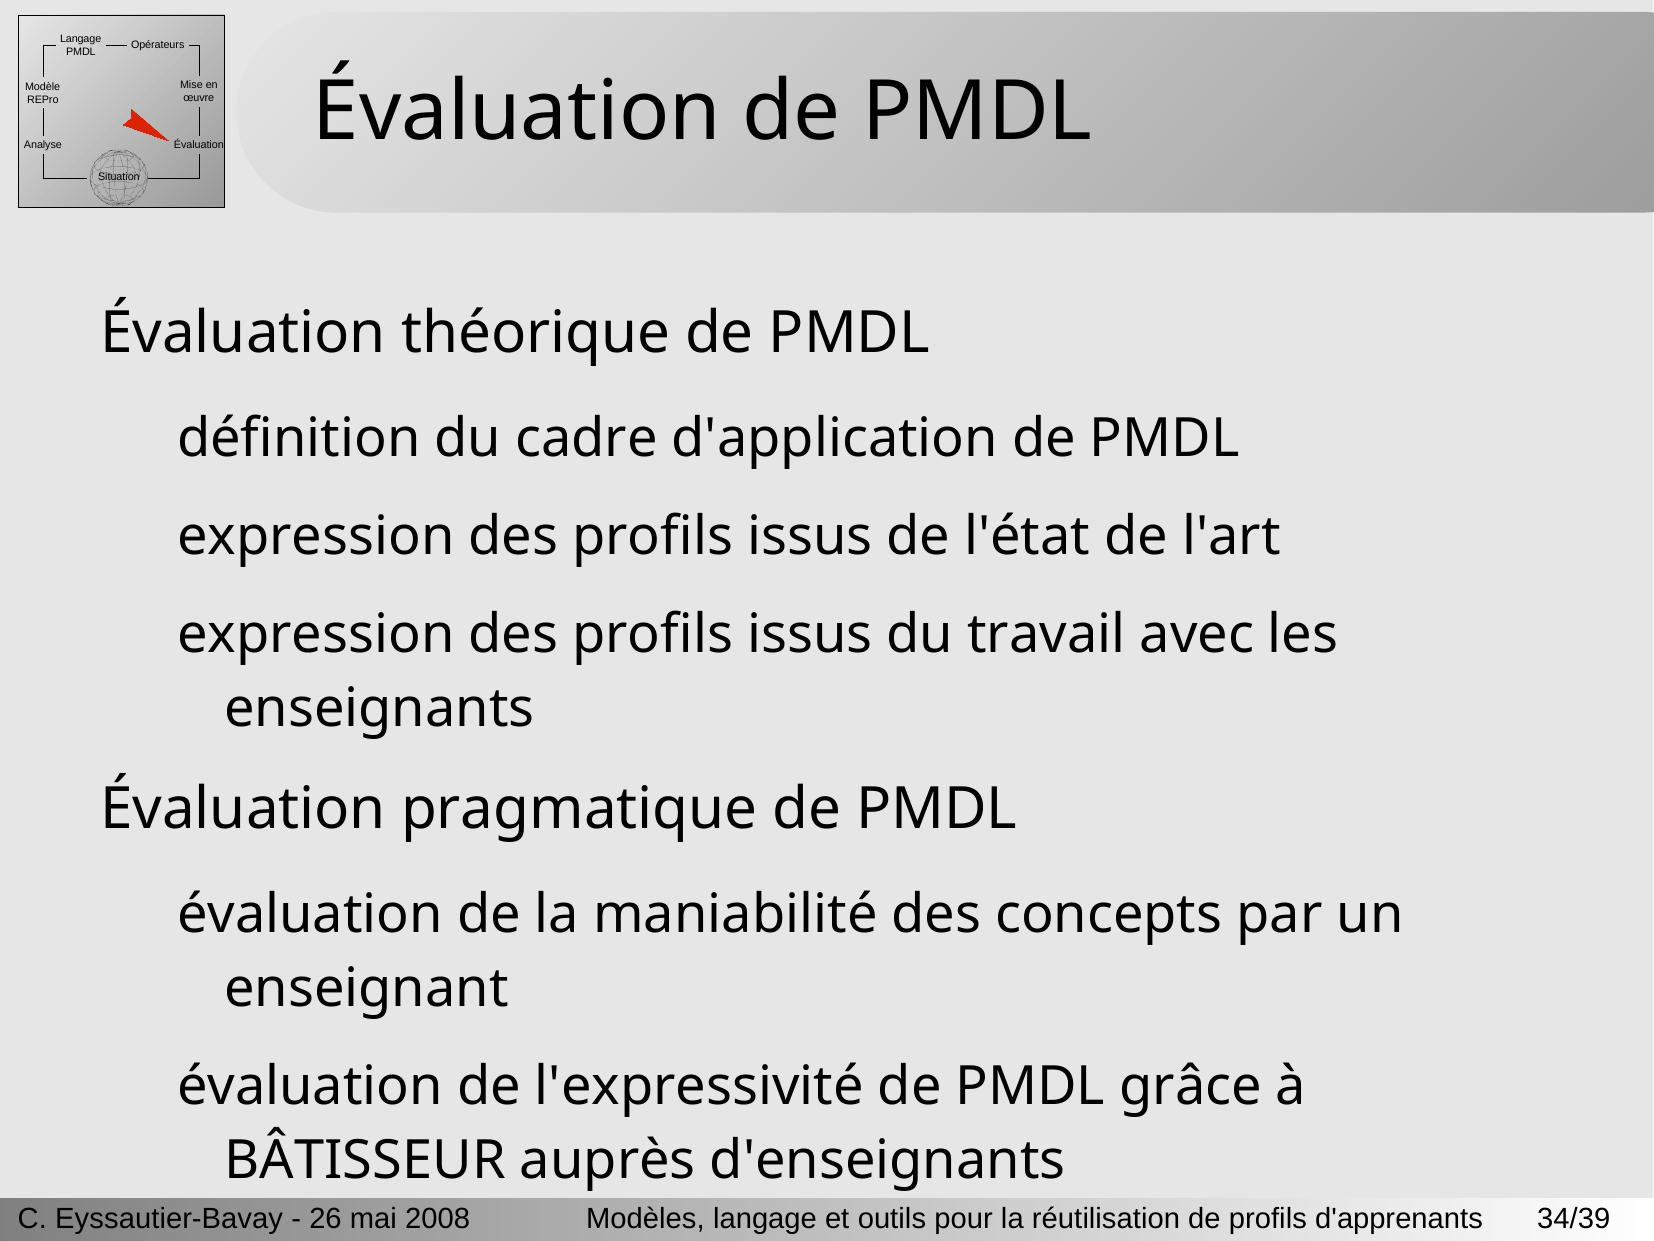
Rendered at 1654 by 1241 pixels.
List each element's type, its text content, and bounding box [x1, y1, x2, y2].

chart [12, 13, 228, 213]
text_box [123, 109, 169, 141]
list Évaluation théorique de PMDL définition du cadre d'application de PMDL expression des profils issus de l'état de l'art expression des profils issus du travail avec les enseignants Évaluation pragmatique de PMDL évaluation de la maniabilité des concepts par un enseignant évaluation de l'expressivité de PMDL grâce à BÂTISSEUR auprès d'enseignants [82, 290, 1571, 1109]
title Évaluation de PMDL [312, 4, 1654, 212]
